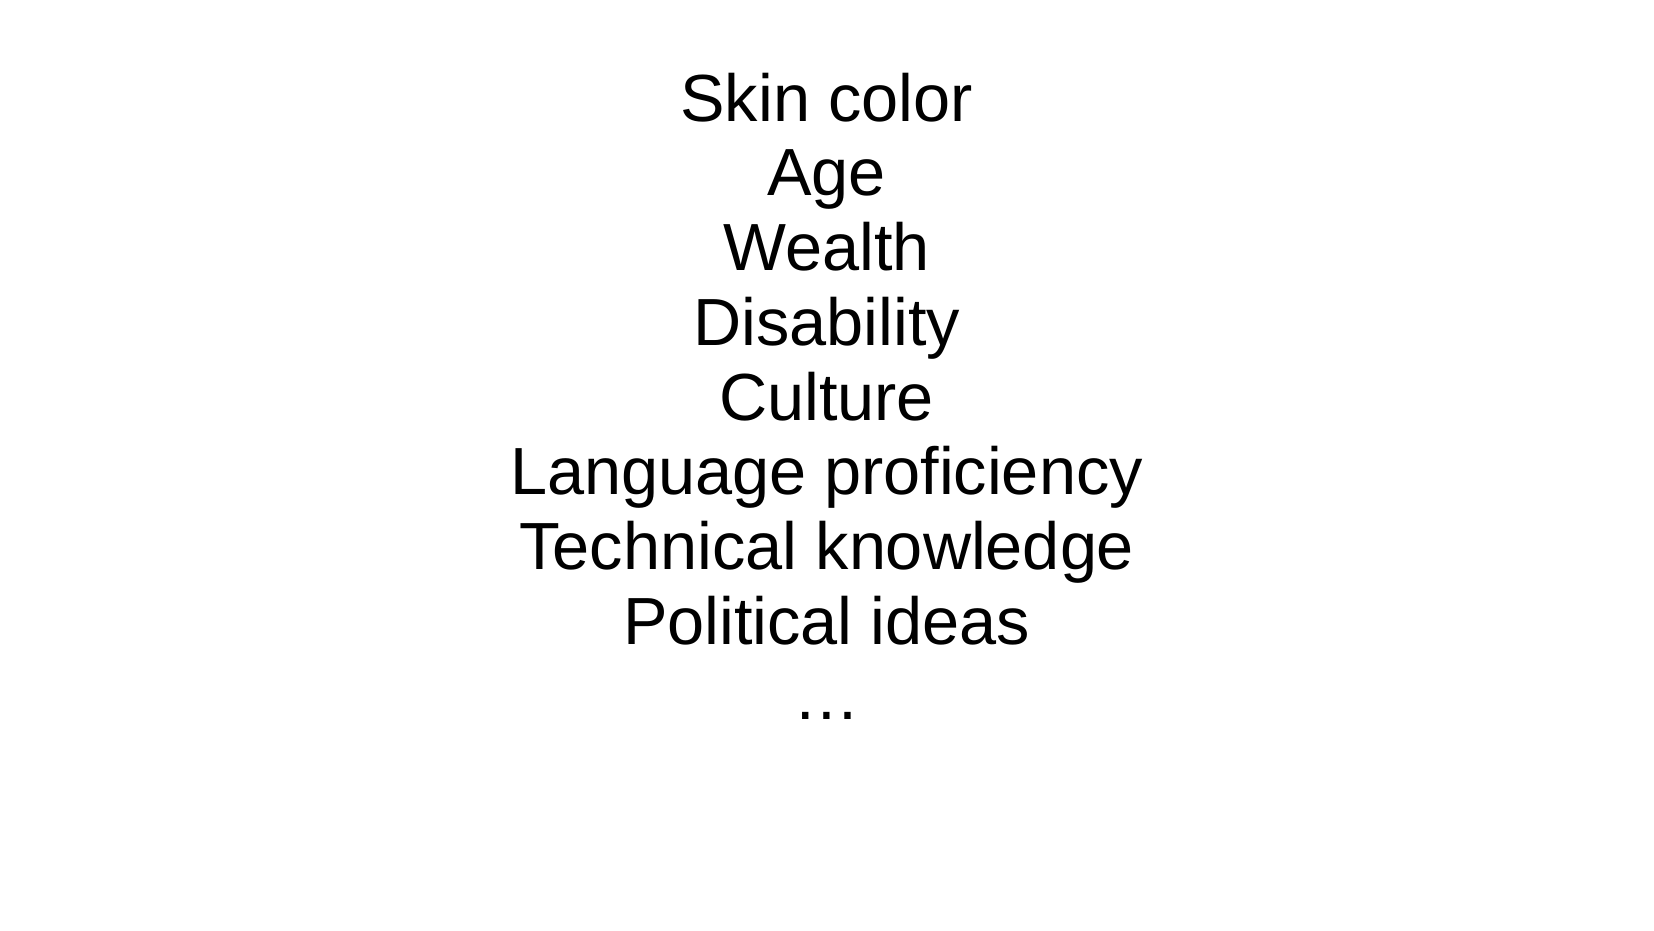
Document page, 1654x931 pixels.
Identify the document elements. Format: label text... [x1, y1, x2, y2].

subtitle Skin color Age Wealth Disability Culture Language proficiency Technical knowledge Political ideas … [82, 37, 1571, 757]
